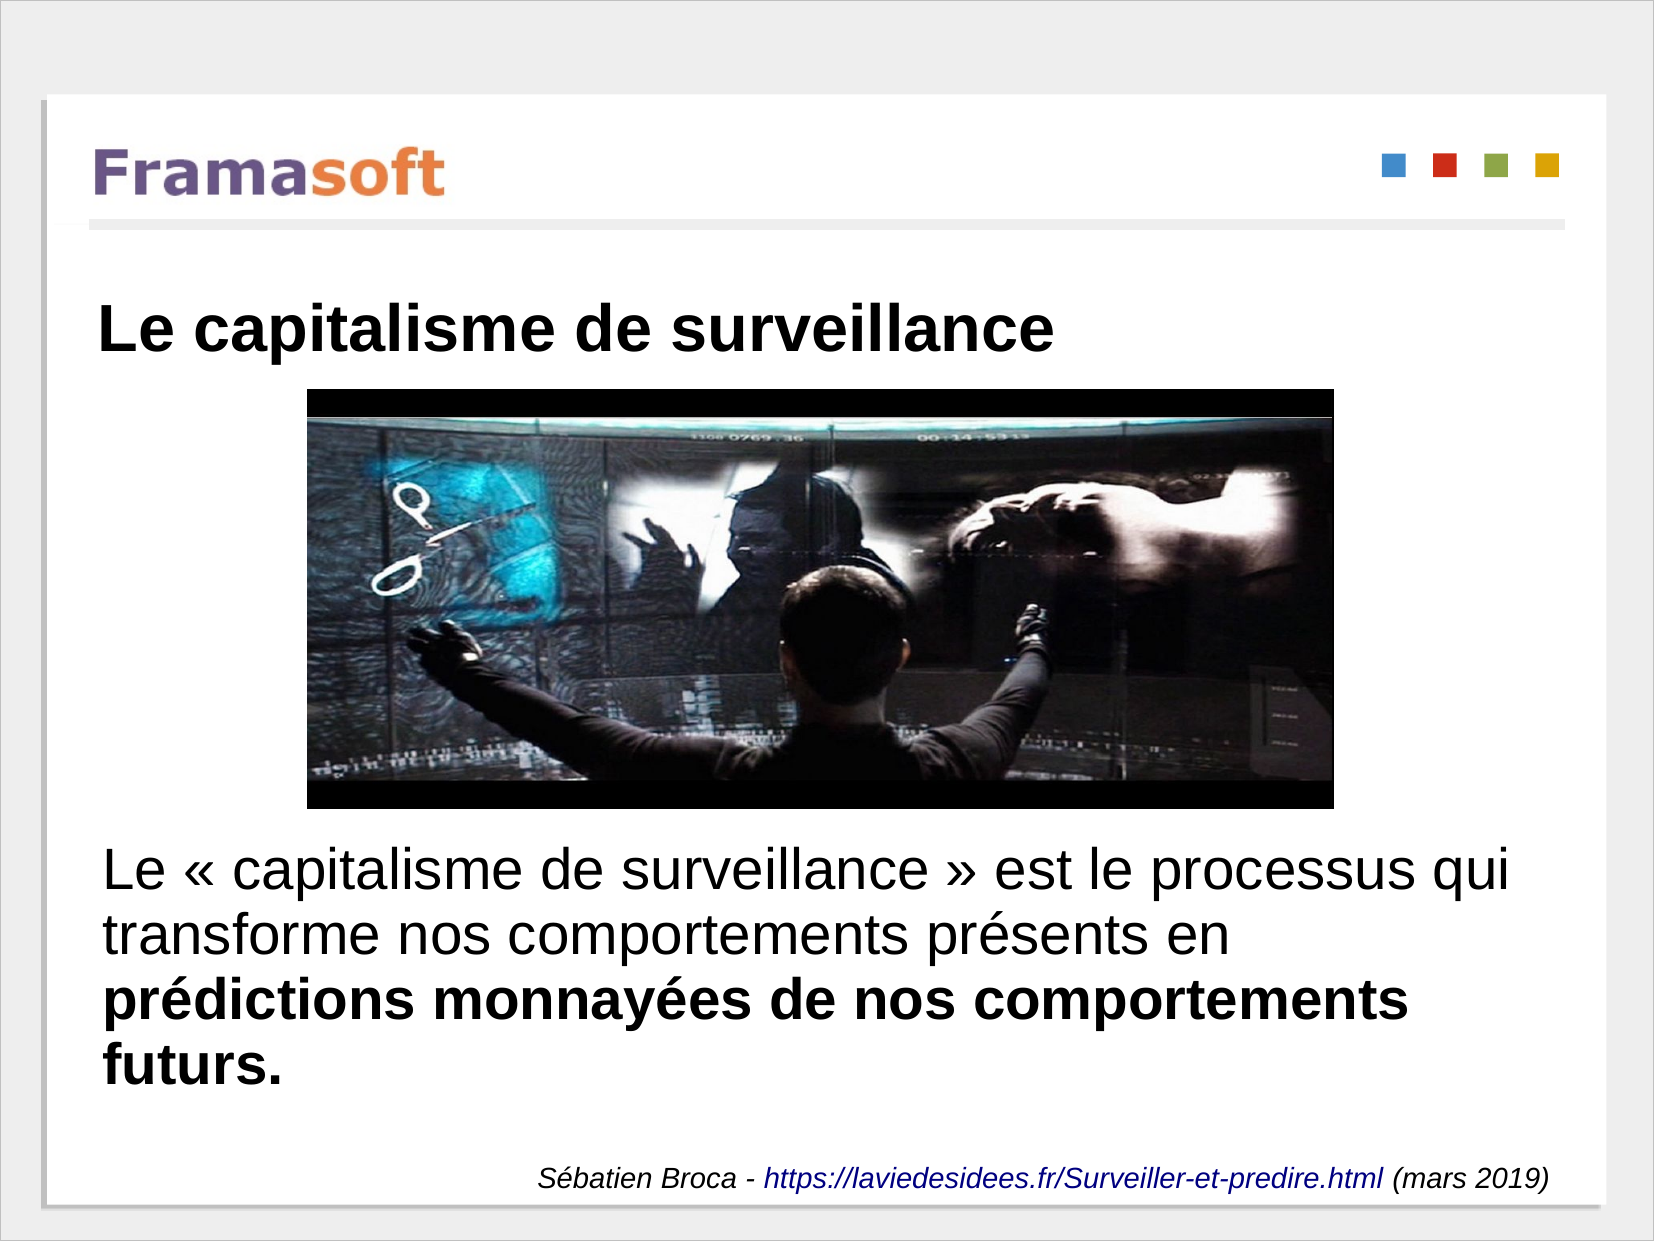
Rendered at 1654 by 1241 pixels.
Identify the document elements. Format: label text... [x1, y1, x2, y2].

text_box Le « capitalisme de surveillance » est le processus qui transforme nos comportements présents en prédictions monnayées de nos comportements futurs. Sébatien Broca - https://laviedesidees.fr/Surveiller-et-predire.html (mars 2019) [87, 829, 1565, 1203]
picture [54, 104, 508, 225]
picture [307, 389, 1335, 809]
text_box [0, 0, 1654, 1241]
text_box Le capitalisme de surveillance [82, 283, 1501, 374]
